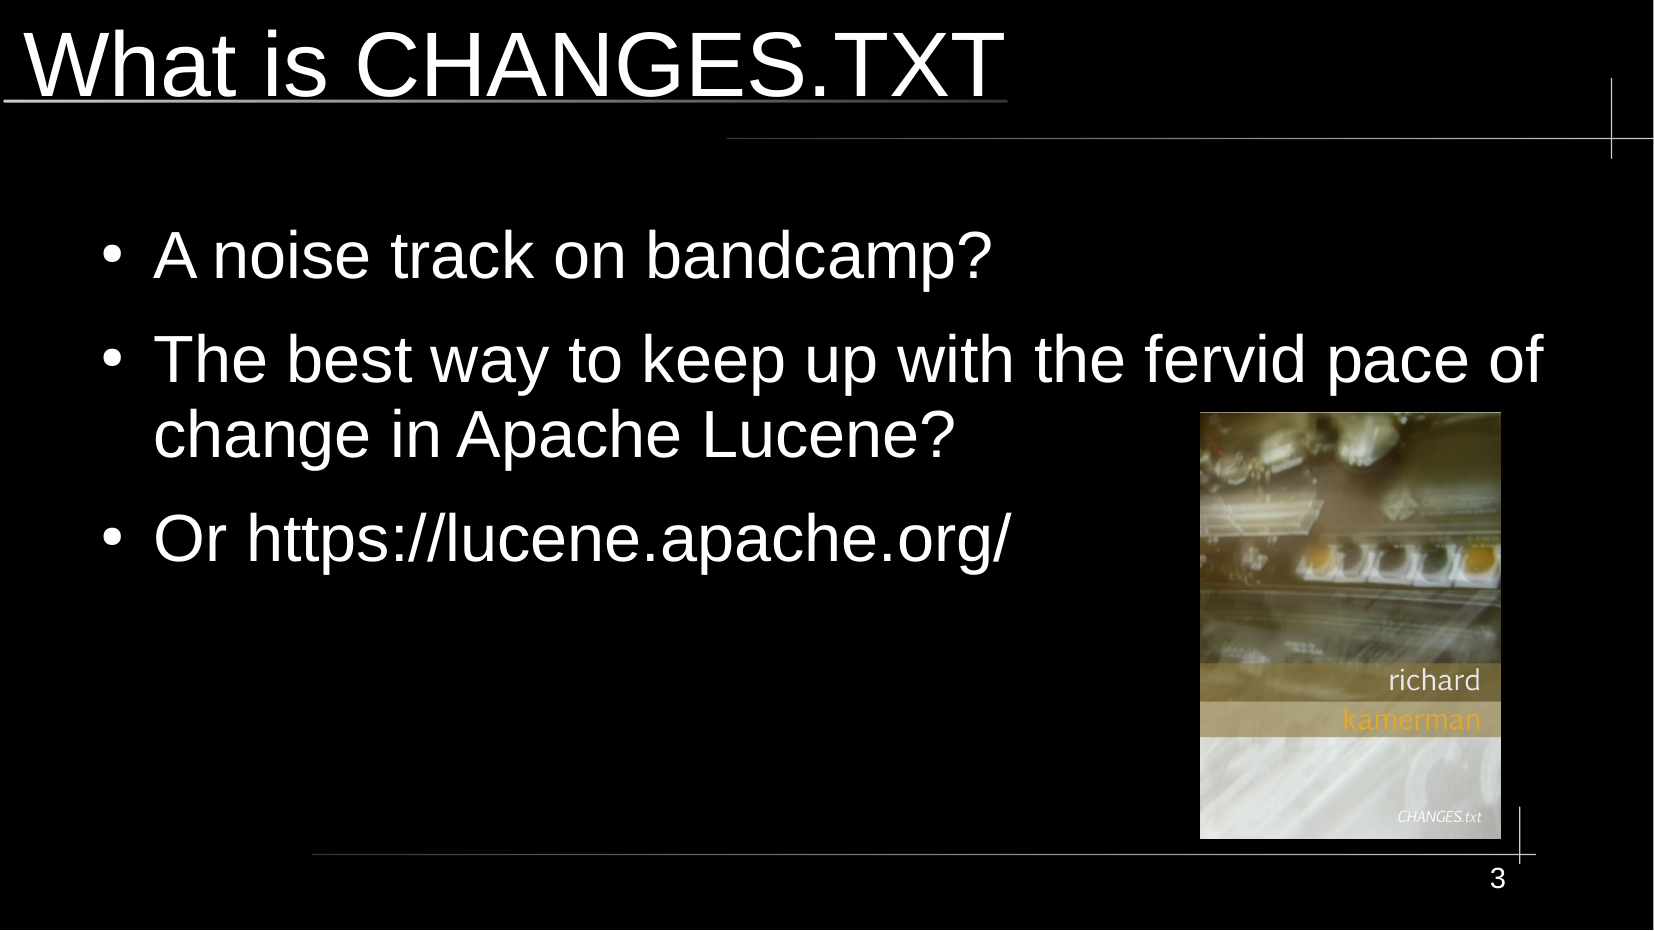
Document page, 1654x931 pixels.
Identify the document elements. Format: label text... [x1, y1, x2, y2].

list A noise track on bandcamp? The best way to keep up with the fervid pace of change in Apache Lucene? Or https://lucene.apache.org/ [82, 217, 1571, 758]
picture [1200, 412, 1501, 839]
title What is CHANGES.TXT [23, 11, 1589, 119]
